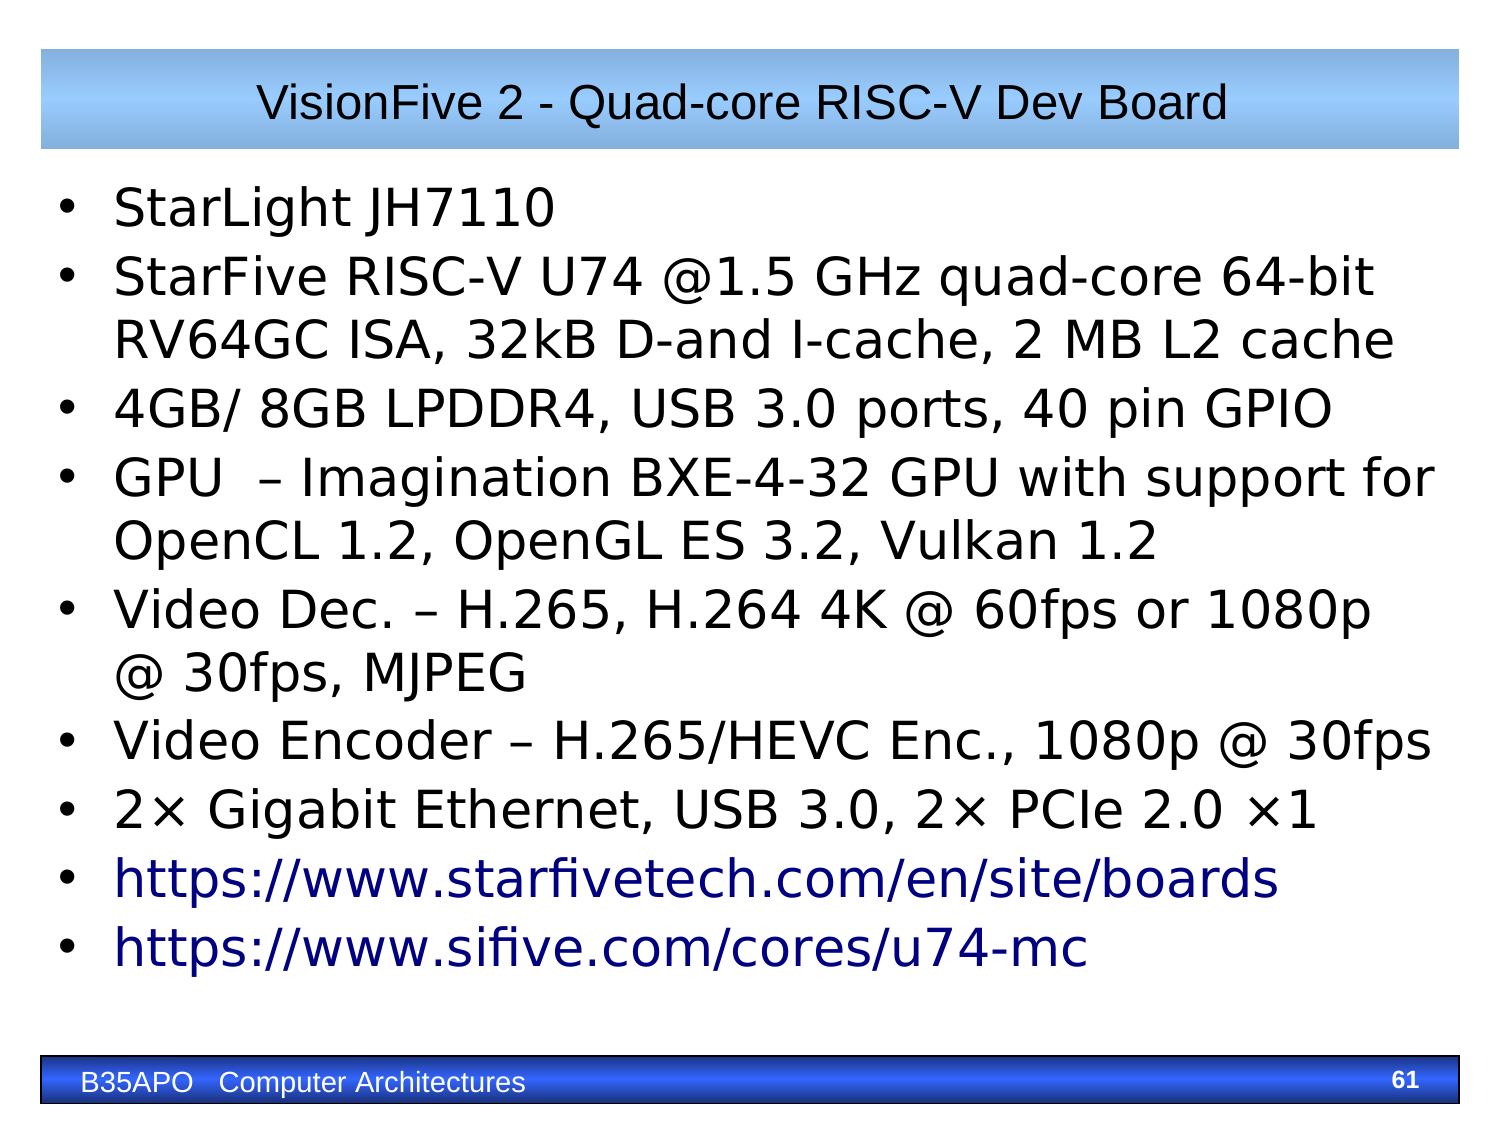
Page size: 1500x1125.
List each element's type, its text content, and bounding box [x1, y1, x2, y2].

list StarLight JH7110 StarFive RISC-V U74 @1.5 GHz quad-core 64-bit RV64GC ISA, 32kB D-and I-cache, 2 MB L2 cache 4GB/ 8GB LPDDR4, USB 3.0 ports, 40 pin GPIO GPU – Imagination BXE-4-32 GPU with support for OpenCL 1.2, OpenGL ES 3.2, Vulkan 1.2 Video Dec. – H.265, H.264 4K @ 60fps or 1080p @ 30fps, MJPEG Video Encoder – H.265/HEVC Enc., 1080p @ 30fps 2× Gigabit Ethernet, USB 3.0, 2× PCIe 2.0 ×1 https://www.starfivetech.com/en/site/boards https://www.sifive.com/cores/u74-mc [44, 166, 1458, 1045]
title VisionFive 2 - Quad-core RISC-V Dev Board [41, 49, 1459, 149]
